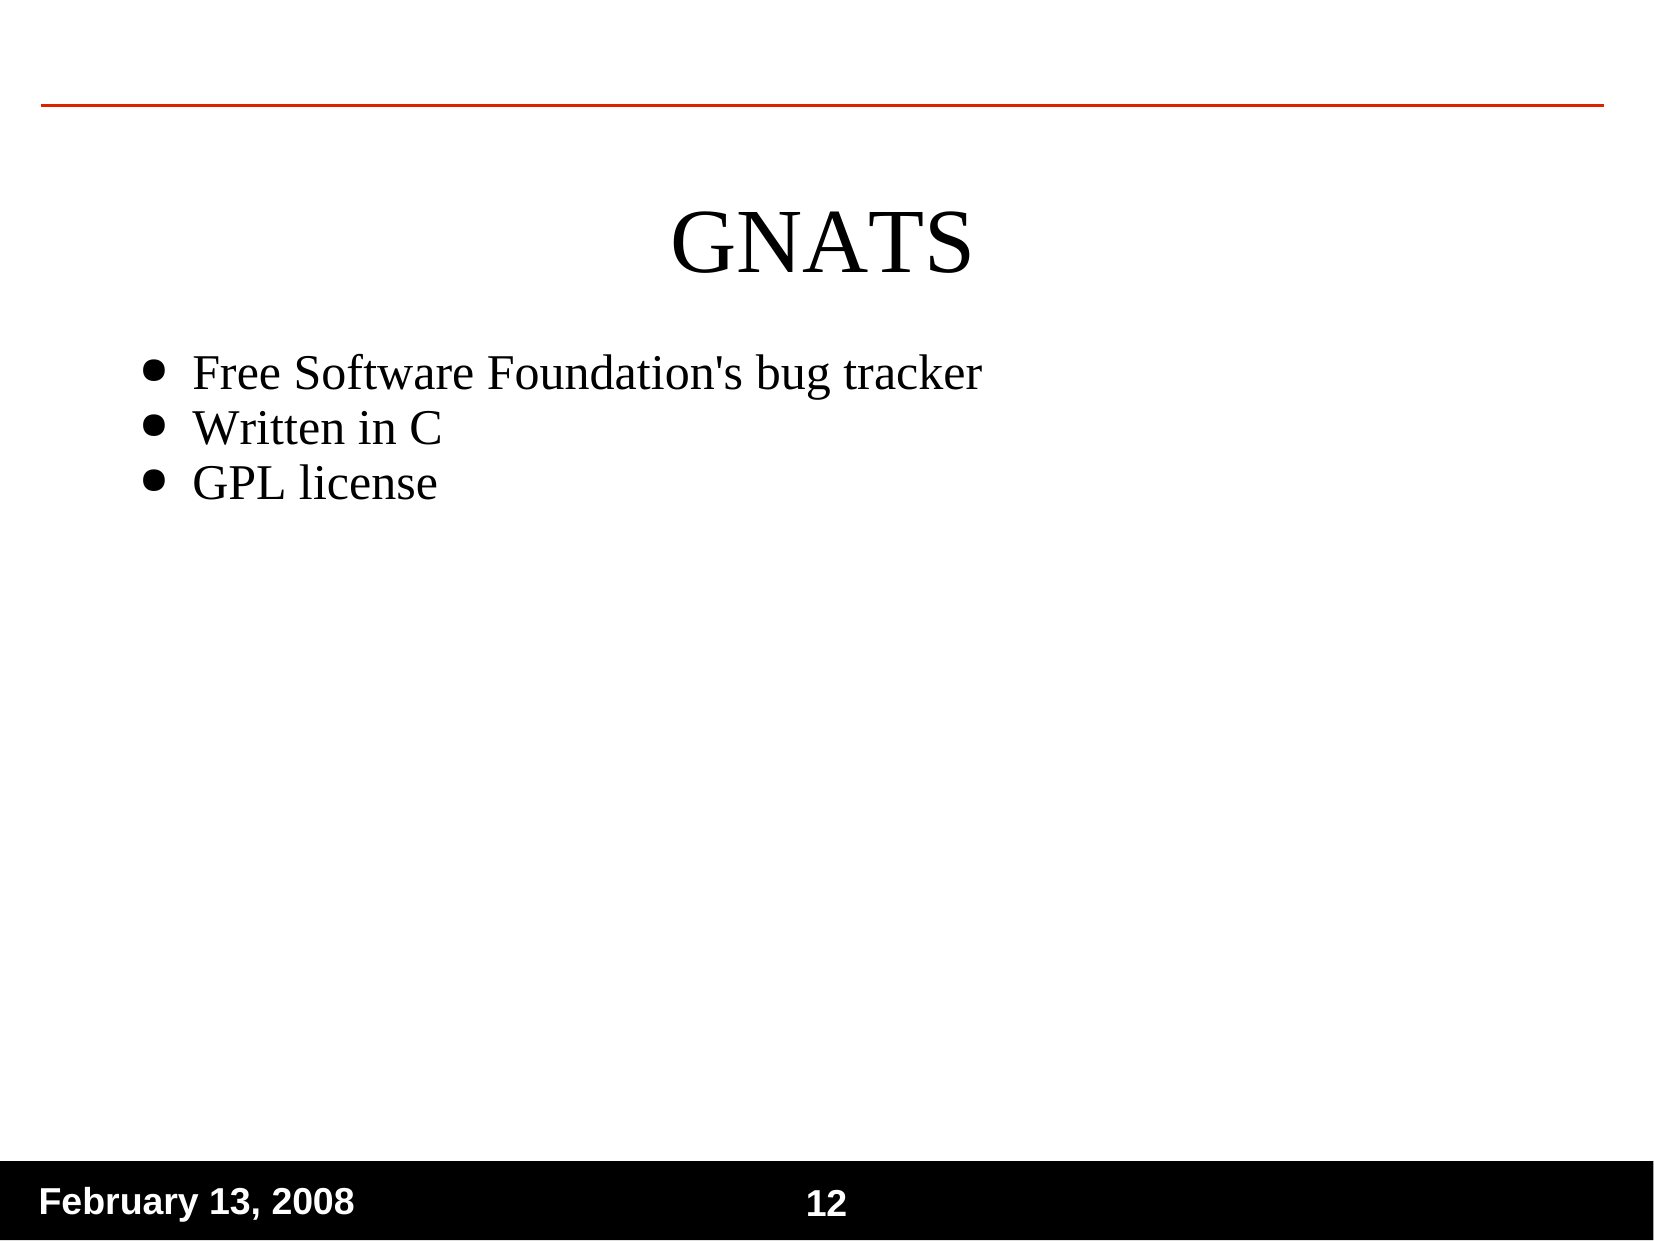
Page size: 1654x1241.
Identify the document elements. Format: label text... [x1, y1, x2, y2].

list Free Software Foundation's bug tracker Written in C GPL license [121, 344, 1534, 1127]
title GNATS [117, 137, 1530, 346]
